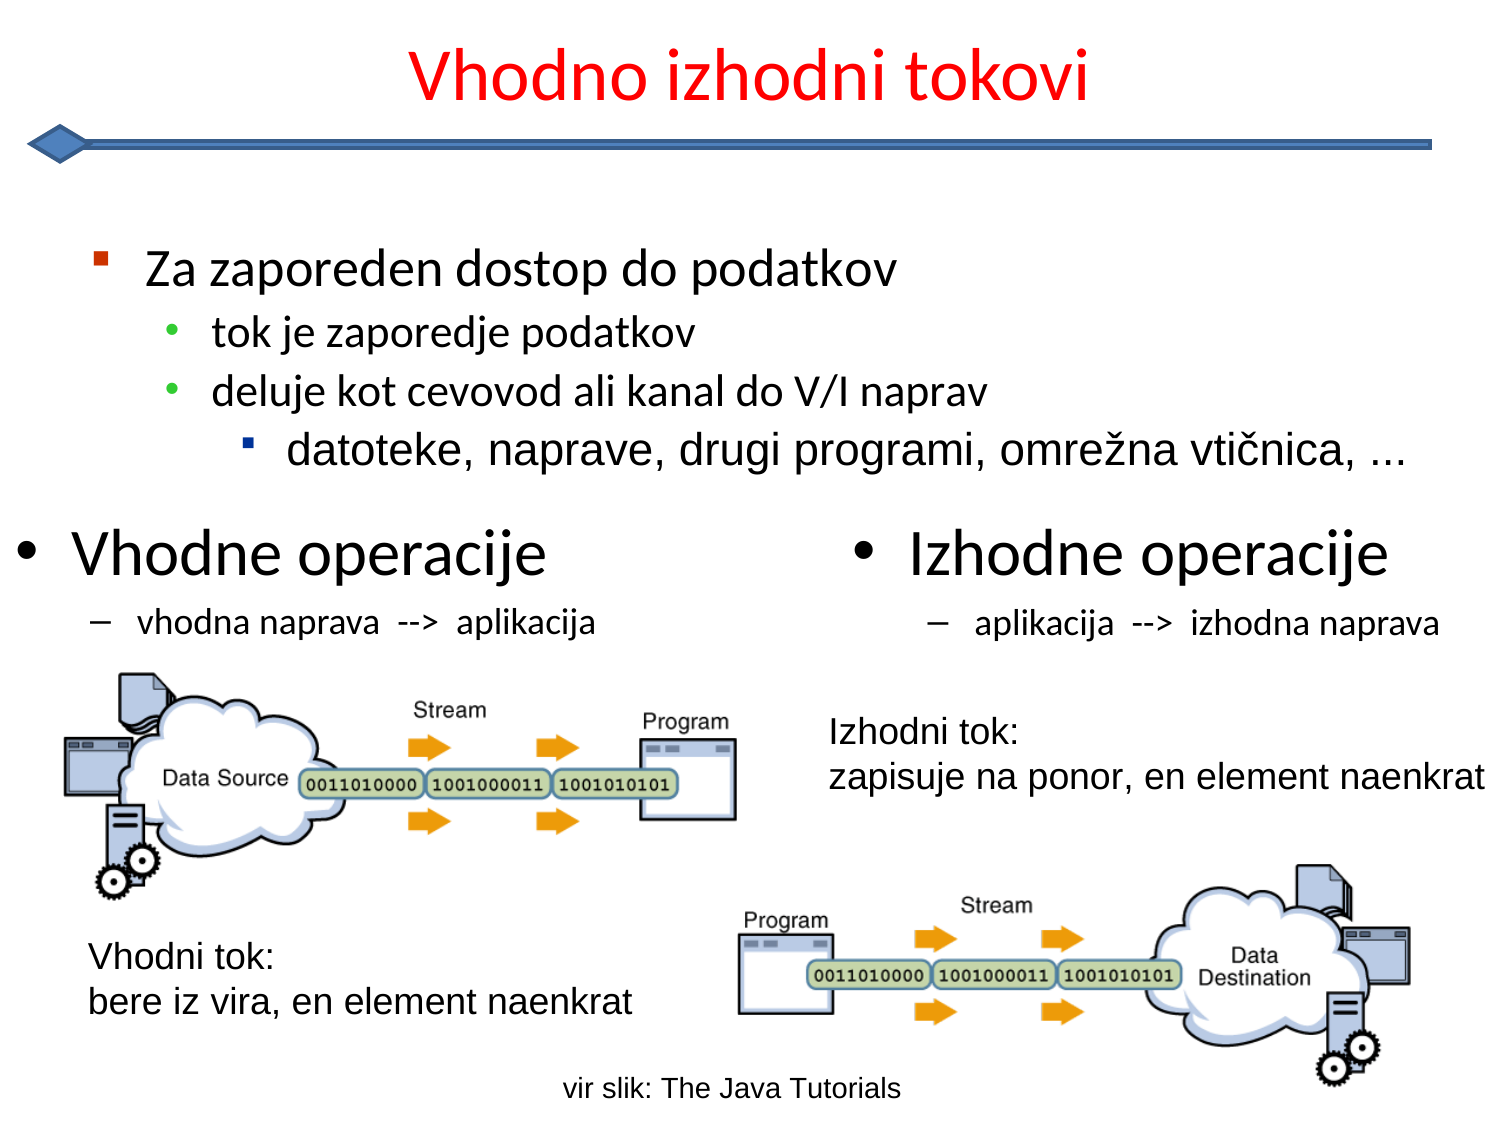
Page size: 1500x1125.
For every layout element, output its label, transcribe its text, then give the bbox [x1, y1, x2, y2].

text_box Vhodni tok: bere iz vira, en element naenkrat [73, 924, 648, 1031]
list Izhodne operacije aplikacija --> izhodna naprava [837, 501, 1500, 696]
text_box Izhodni tok: zapisuje na ponor, en element naenkrat [813, 699, 1500, 806]
text_box Za zaporeden dostop do podatkov tok je zaporedje podatkov deluje kot cevovod ali kanal do V/I naprav datoteke, naprave, drugi programi, omrežna vtičnica, ... [74, 224, 1450, 488]
text_box vir slik: The Java Tutorials [512, 1061, 962, 1113]
list Vhodne operacije vhodna naprava --> aplikacija [0, 501, 663, 664]
picture [63, 671, 1412, 1088]
title Vhodno izhodni tokovi [0, 0, 1500, 141]
